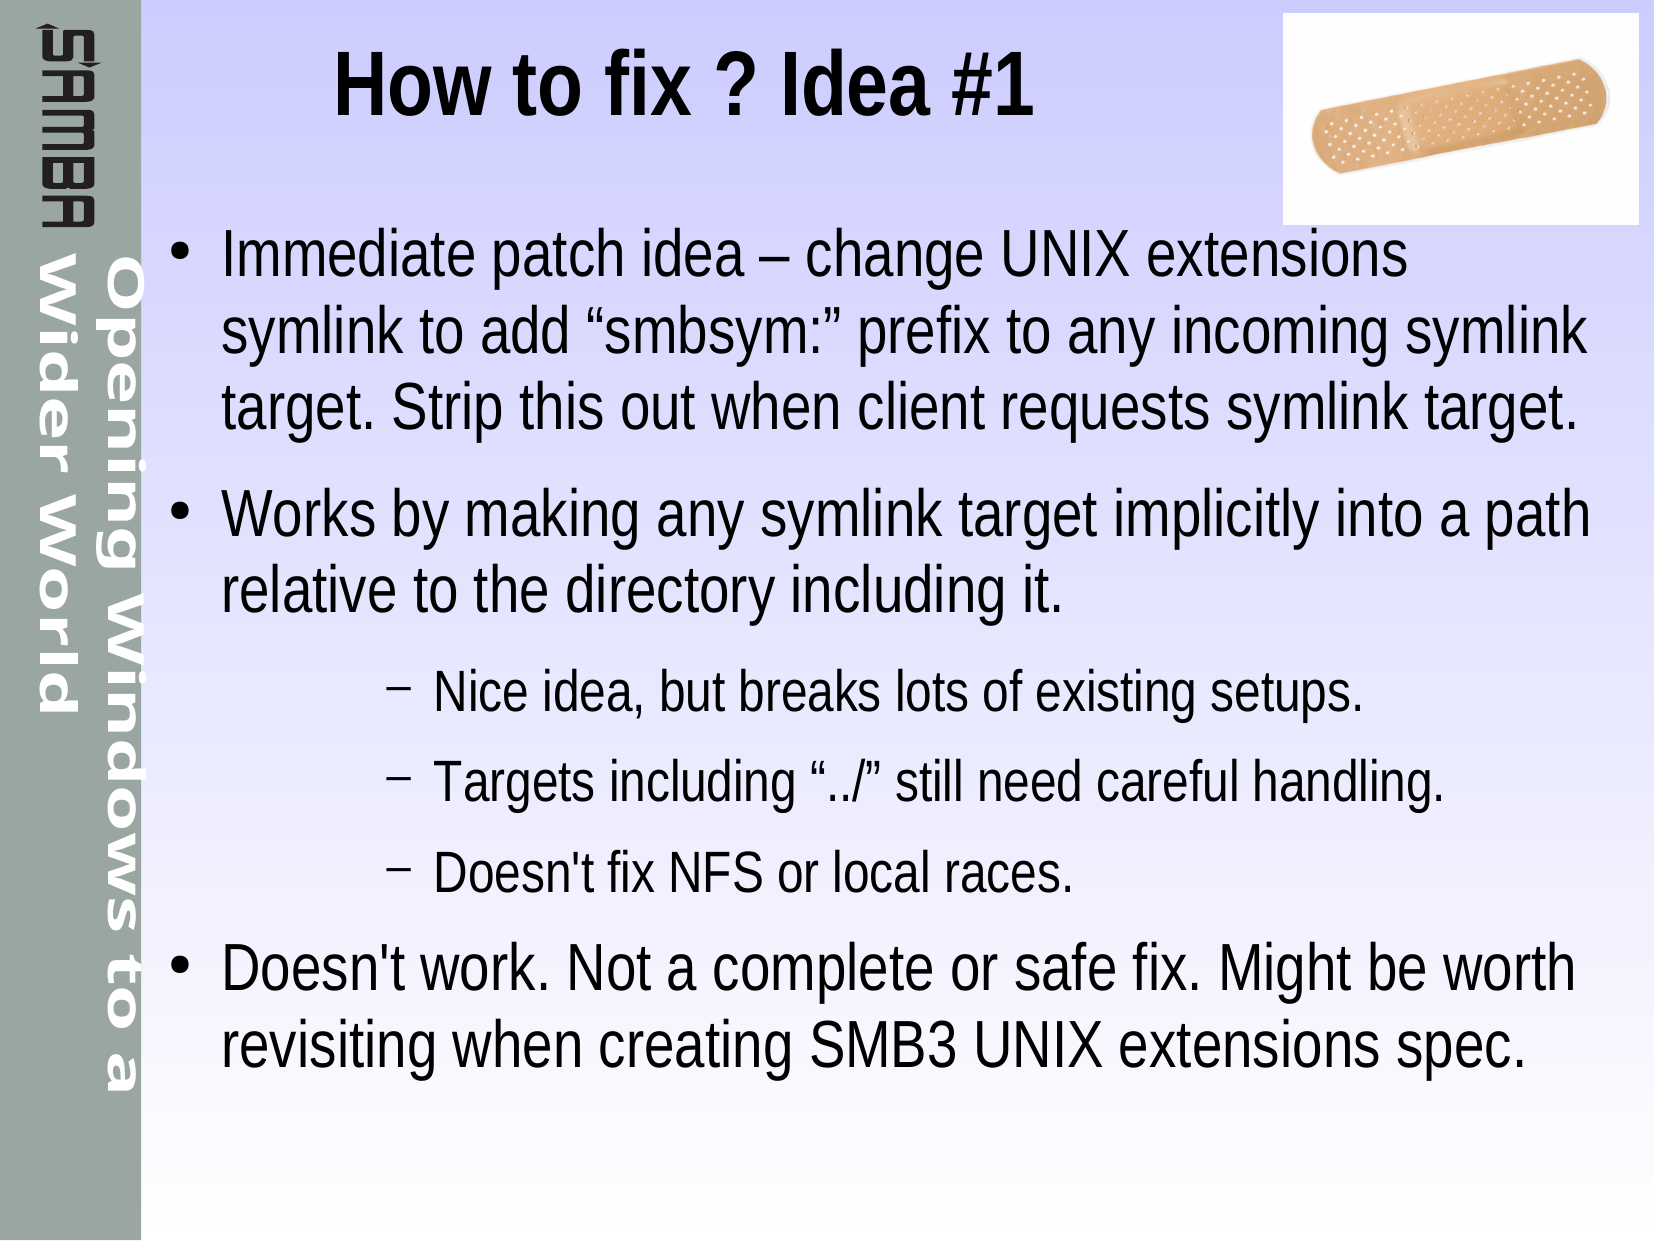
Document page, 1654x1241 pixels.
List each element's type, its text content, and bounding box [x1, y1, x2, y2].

list Immediate patch idea – change UNIX extensions symlink to add “smbsym:” prefix to any incoming symlink target. Strip this out when client requests symlink target. Works by making any symlink target implicitly into a path relative to the directory including it. Nice idea, but breaks lots of existing setups. Targets including “../” still need careful handling. Doesn't fix NFS or local races. Doesn't work. Not a complete or safe fix. Might be worth revisiting when creating SMB3 UNIX extensions spec. [150, 213, 1605, 1169]
picture [1283, 13, 1639, 225]
title How to fix ? Idea #1 [183, 0, 1187, 166]
